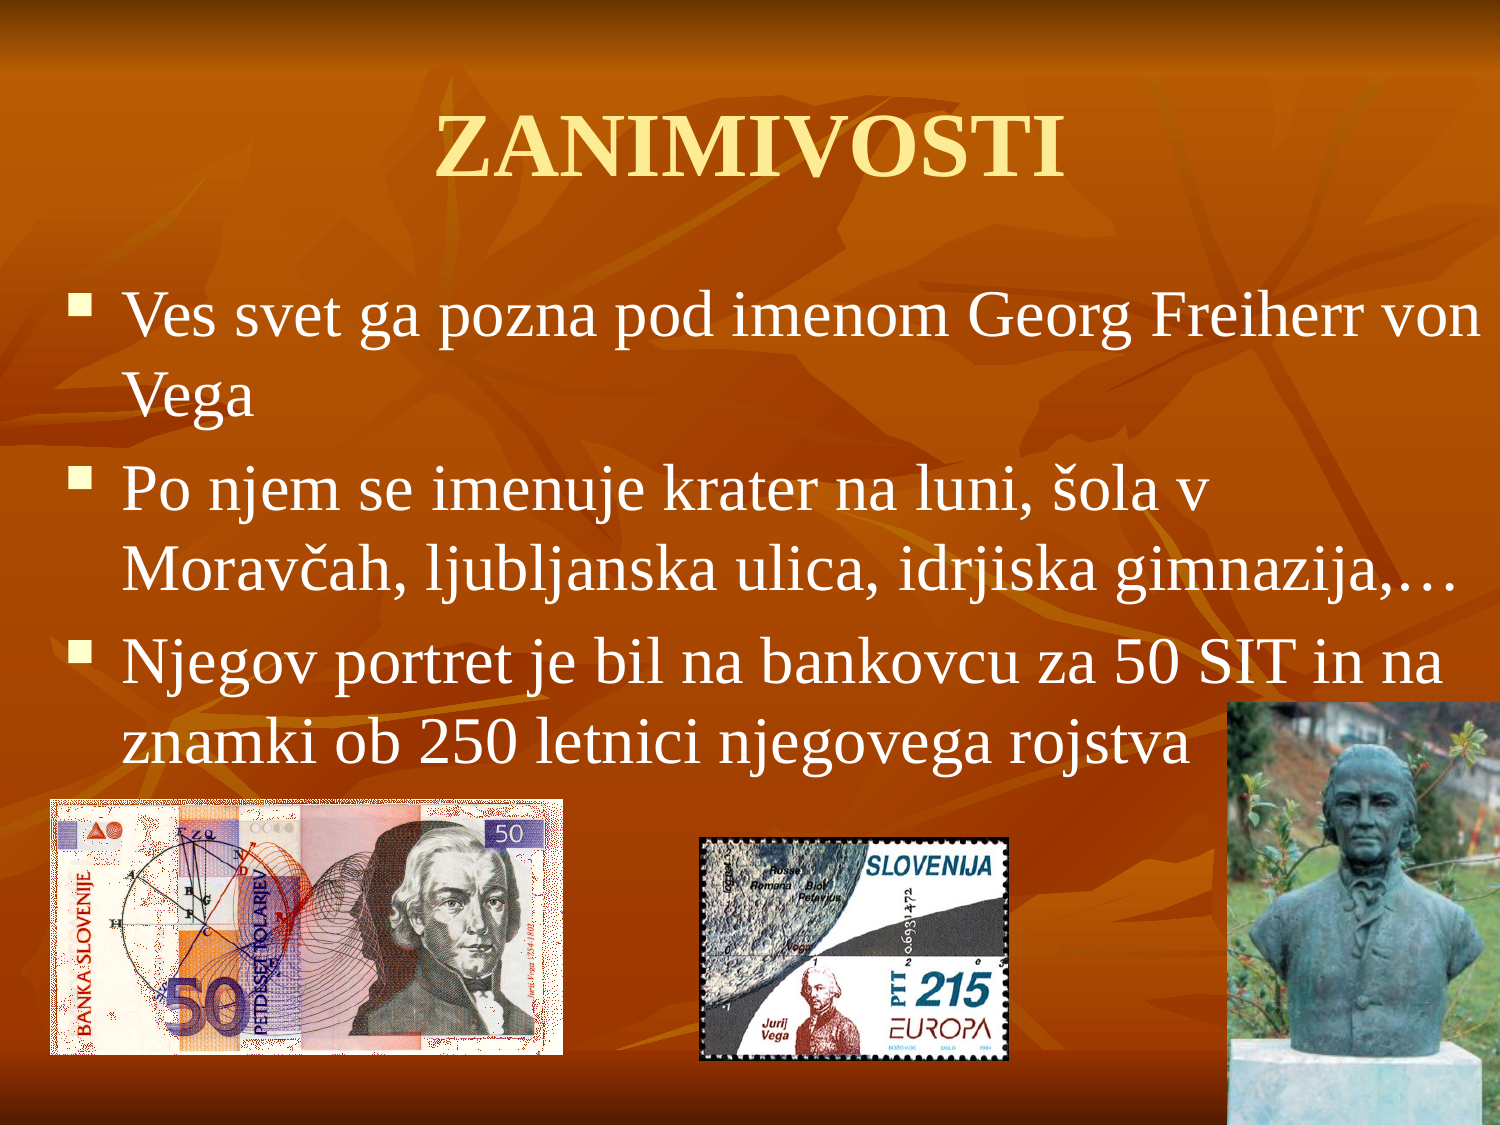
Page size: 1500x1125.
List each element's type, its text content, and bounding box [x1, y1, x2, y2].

picture [699, 837, 1009, 1061]
title ZANIMIVOSTI [75, 45, 1425, 234]
picture [1227, 702, 1500, 1125]
picture [50, 799, 563, 1055]
list Ves svet ga pozna pod imenom Georg Freiherr von Vega Po njem se imenuje krater na luni, šola v Moravčah, ljubljanska ulica, idrjiska gimnazija,… Njegov portret je bil na bankovcu za 50 SIT in na znamki ob 250 letnici njegovega rojstva [50, 262, 1500, 963]
